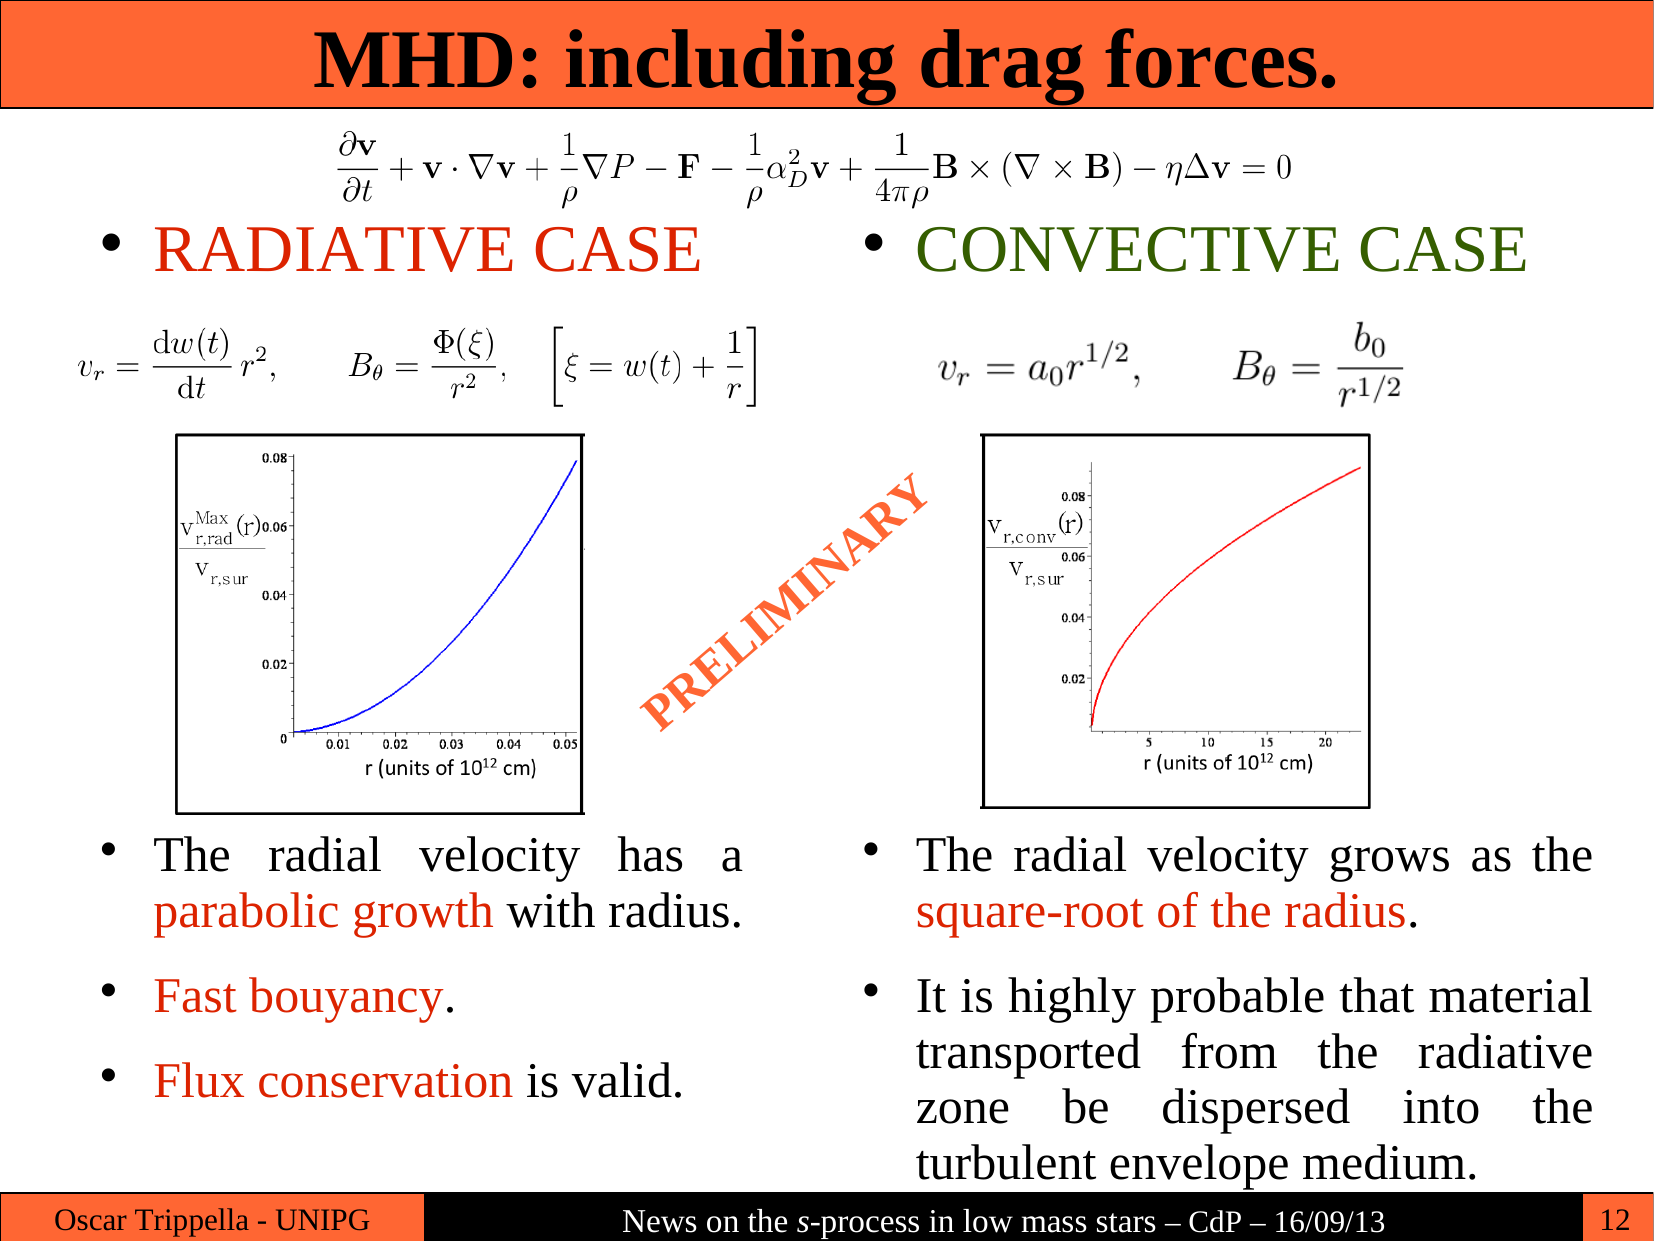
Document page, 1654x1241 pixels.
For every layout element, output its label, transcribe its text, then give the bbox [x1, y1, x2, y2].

text_box Oscar Trippella - UNIPG [0, 1192, 425, 1241]
text_box MHD: including drag forces. [0, 0, 1654, 108]
picture [59, 305, 791, 825]
picture [321, 112, 1311, 225]
text_box News on the s-process in low mass stars – CdP – 16/09/13 [425, 1192, 1583, 1241]
text_box 12 [1583, 1192, 1654, 1241]
list RADIATIVE CASE The radial velocity has a parabolic growth with radius. Fast bouyancy. Flux conservation is valid. [82, 207, 809, 1111]
text_box PRELIMINARY [615, 447, 959, 758]
picture [980, 431, 1376, 814]
picture [885, 295, 1465, 427]
list CONVECTIVE CASE The radial velocity grows as the square-root of the radius. It is highly probable that material transported from the radiative zone be dispersed into the turbulent envelope medium. [845, 207, 1618, 1192]
